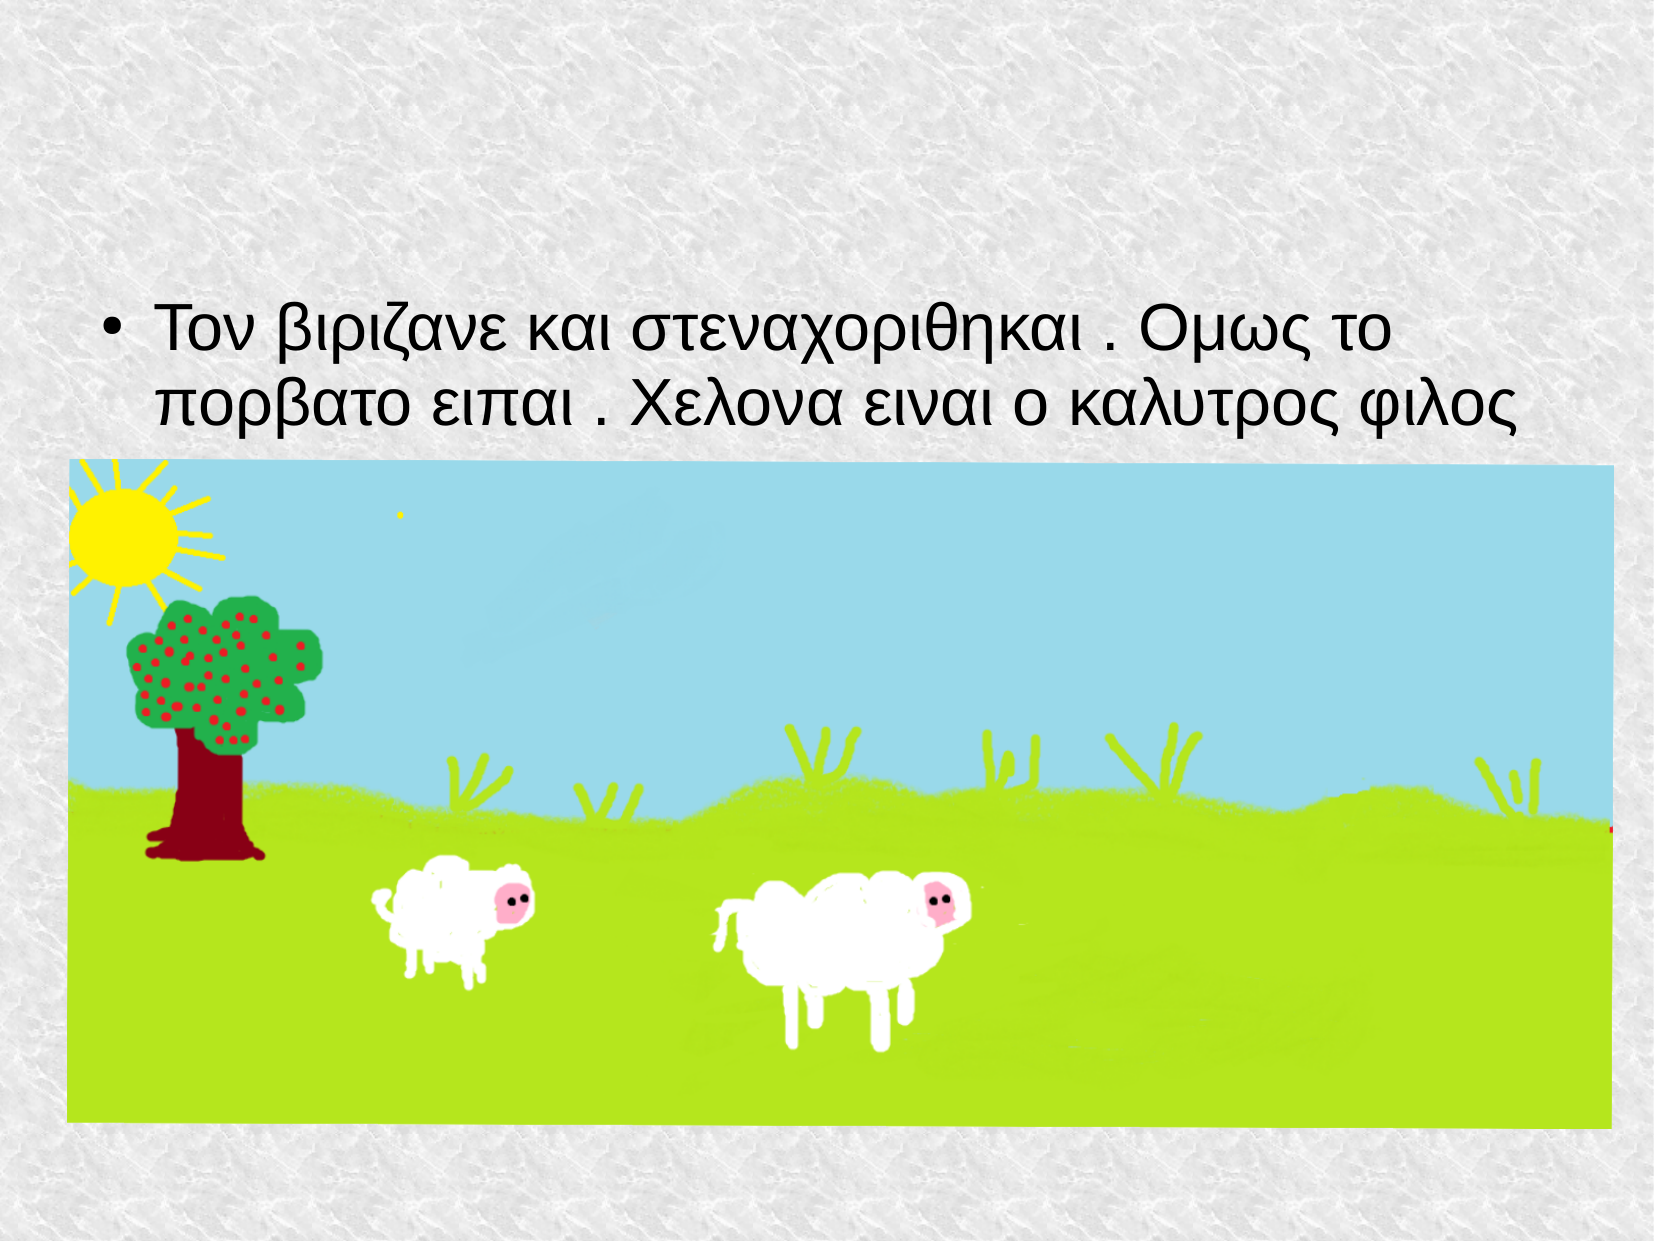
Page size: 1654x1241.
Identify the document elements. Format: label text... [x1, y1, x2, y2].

picture [0, 0, 1654, 1241]
list Τον βιριζανε και στεναχοριθηκαι . Ομως το πορβατο ειπαι . Χελονα ειναι ο καλυτρος φιλος [82, 290, 1538, 464]
